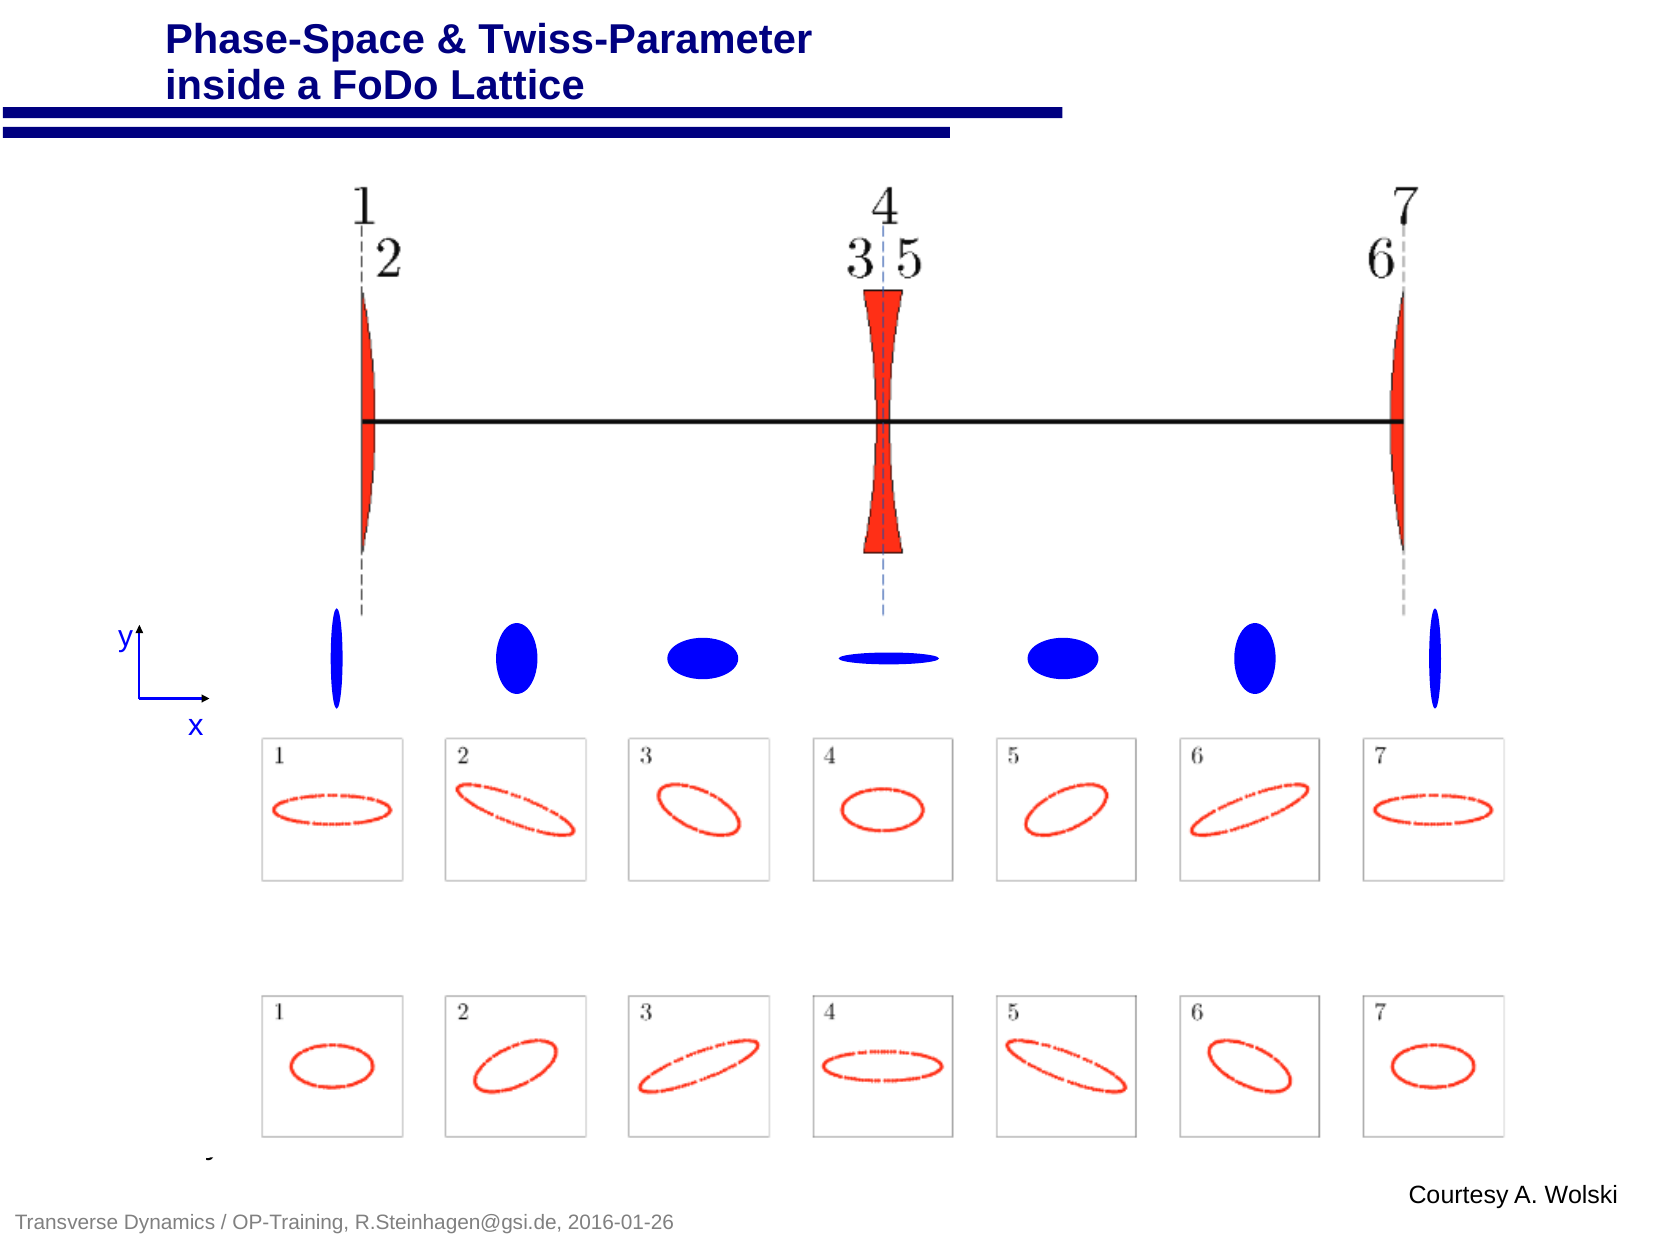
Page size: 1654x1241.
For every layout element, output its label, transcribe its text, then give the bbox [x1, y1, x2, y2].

text_box [330, 608, 343, 709]
title Phase-Space & Twiss-Parameter inside a FoDo Lattice [165, 0, 1654, 135]
text_box [1234, 623, 1276, 694]
text_box [1027, 637, 1099, 680]
text_box [838, 652, 940, 665]
text_box Courtesy A. Wolski [1393, 1173, 1639, 1217]
picture [249, 165, 1521, 1146]
text_box [1429, 608, 1442, 709]
text_box [201, 694, 210, 703]
text_box [496, 623, 538, 694]
text_box [70, 720, 1536, 1158]
text_box y [118, 619, 137, 663]
text_box x [187, 703, 207, 746]
text_box [667, 637, 739, 680]
text_box [137, 624, 144, 634]
